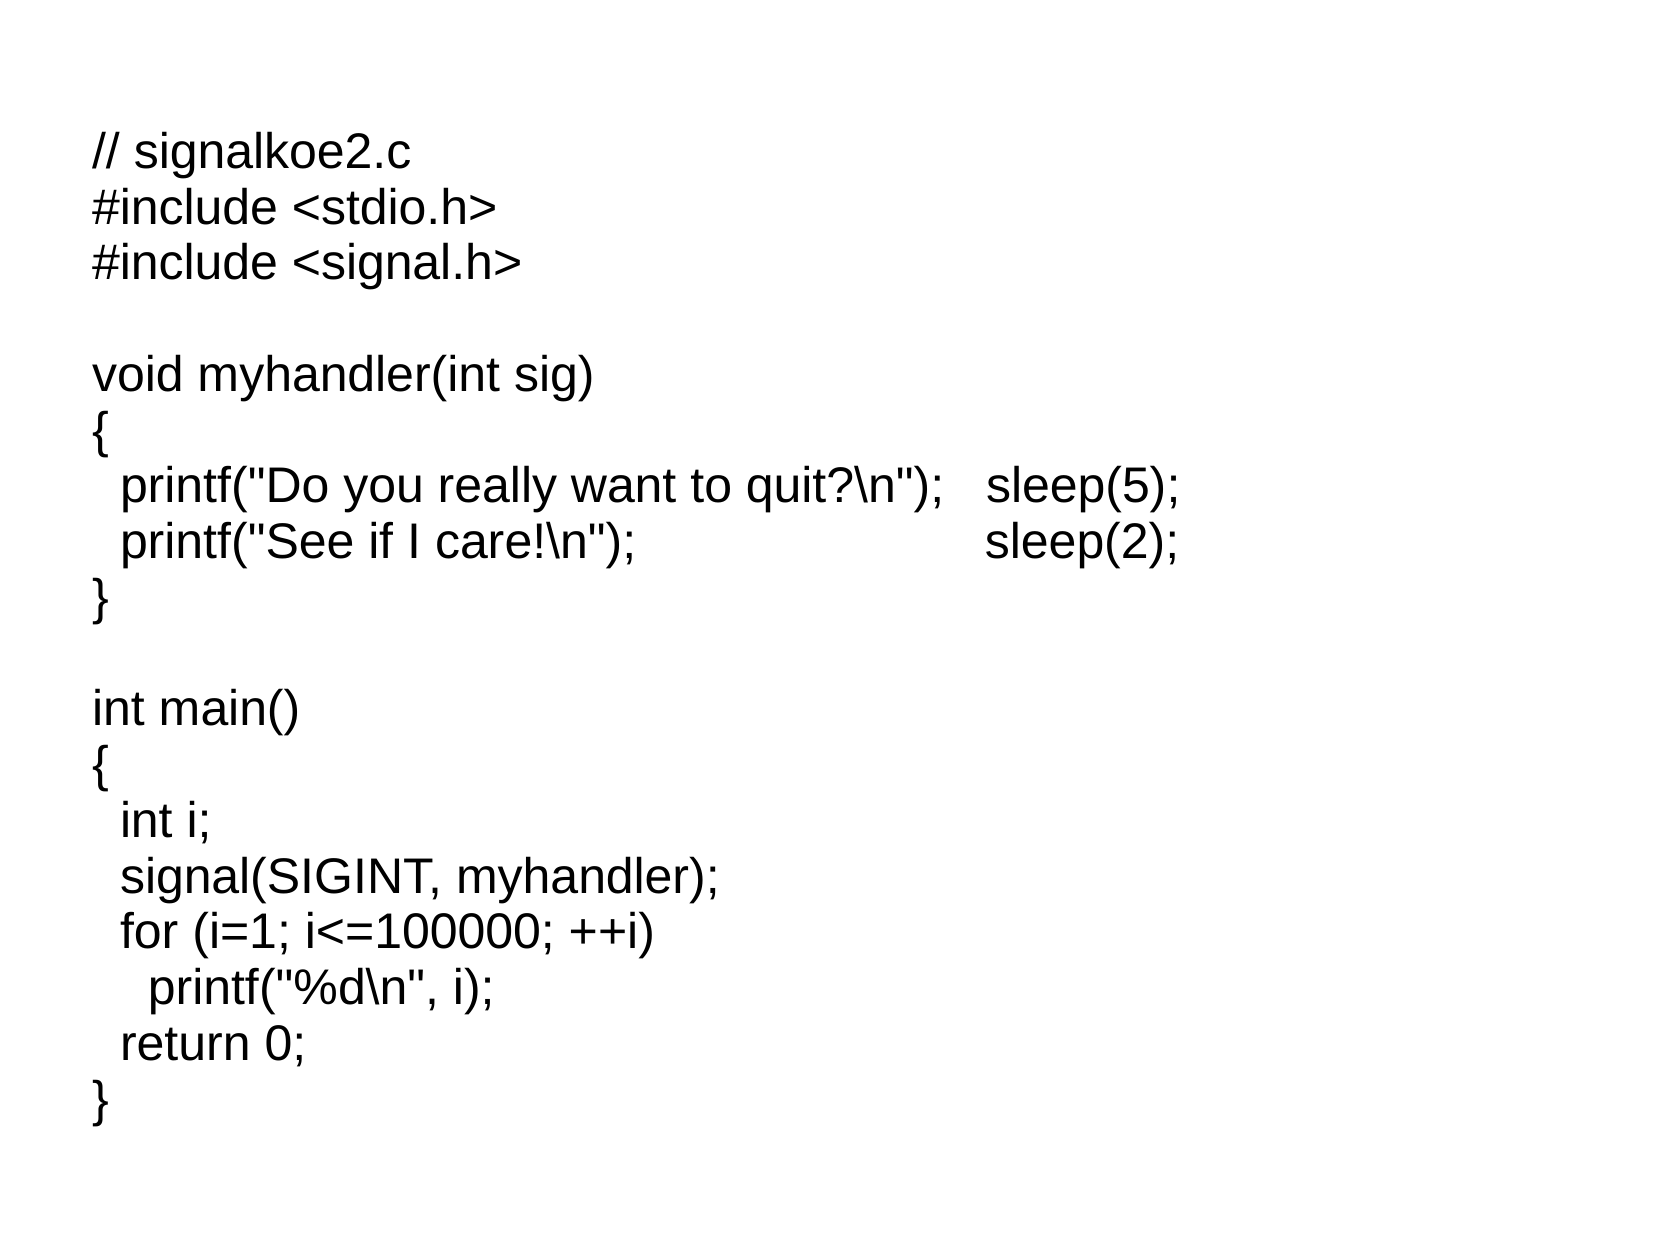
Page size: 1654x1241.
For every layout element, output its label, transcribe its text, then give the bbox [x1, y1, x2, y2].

text_box // signalkoe2.c #include <stdio.h> #include <signal.h> void myhandler(int sig) { printf("Do you really want to quit?\n"); sleep(5); printf("See if I care!\n"); sleep(2); } int main() { int i; signal(SIGINT, myhandler); for (i=1; i<=100000; ++i) printf("%d\n", i); return 0; } [92, 123, 1581, 1127]
